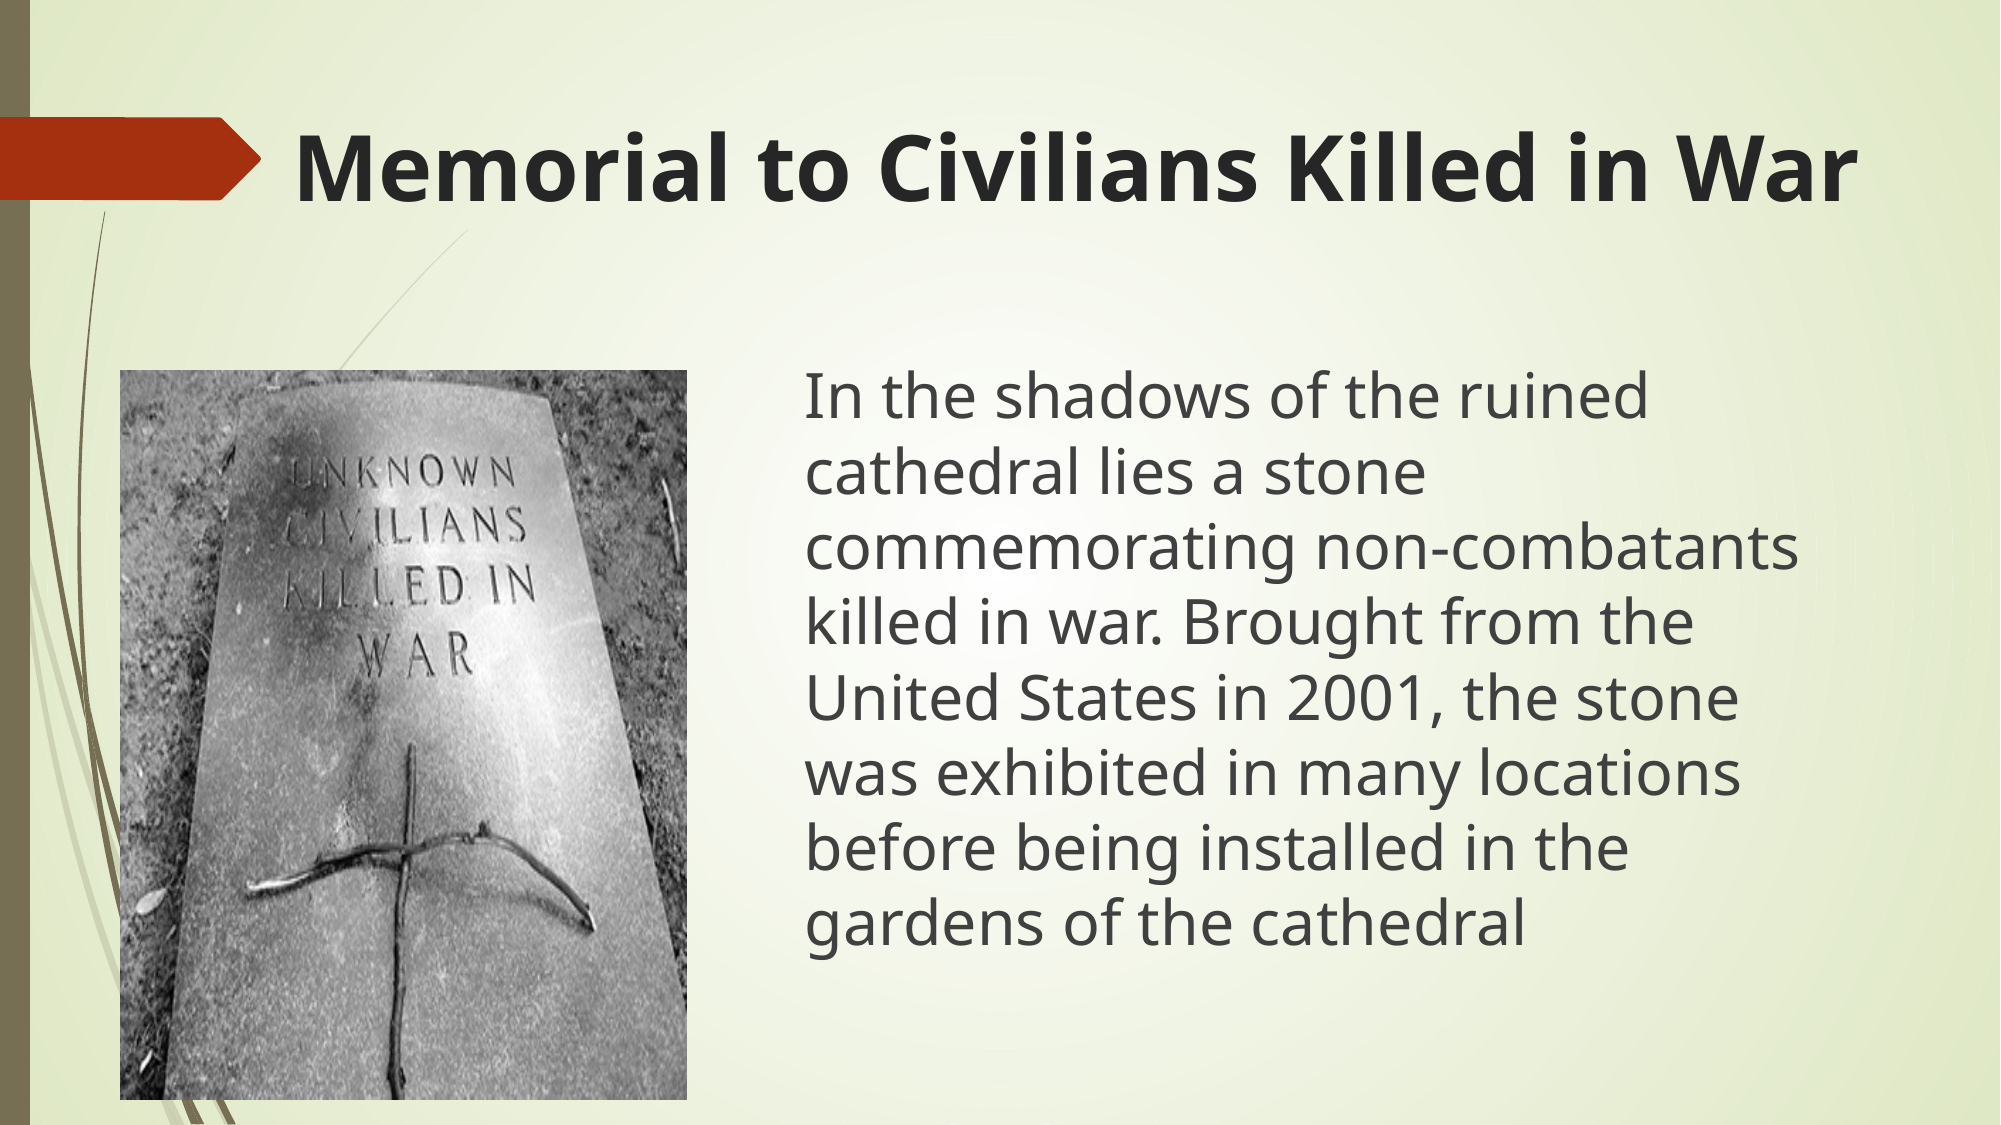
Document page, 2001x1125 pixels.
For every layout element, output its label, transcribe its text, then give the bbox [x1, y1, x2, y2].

title Memorial to Civilians Killed in War [267, 102, 1888, 313]
list In the shadows of the ruined cathedral lies a stone commemorating non-combatants killed in war. Brought from the United States in 2001, the stone was exhibited in many locations before being installed in the gardens of the cathedral [789, 348, 1888, 969]
picture [120, 370, 687, 1100]
